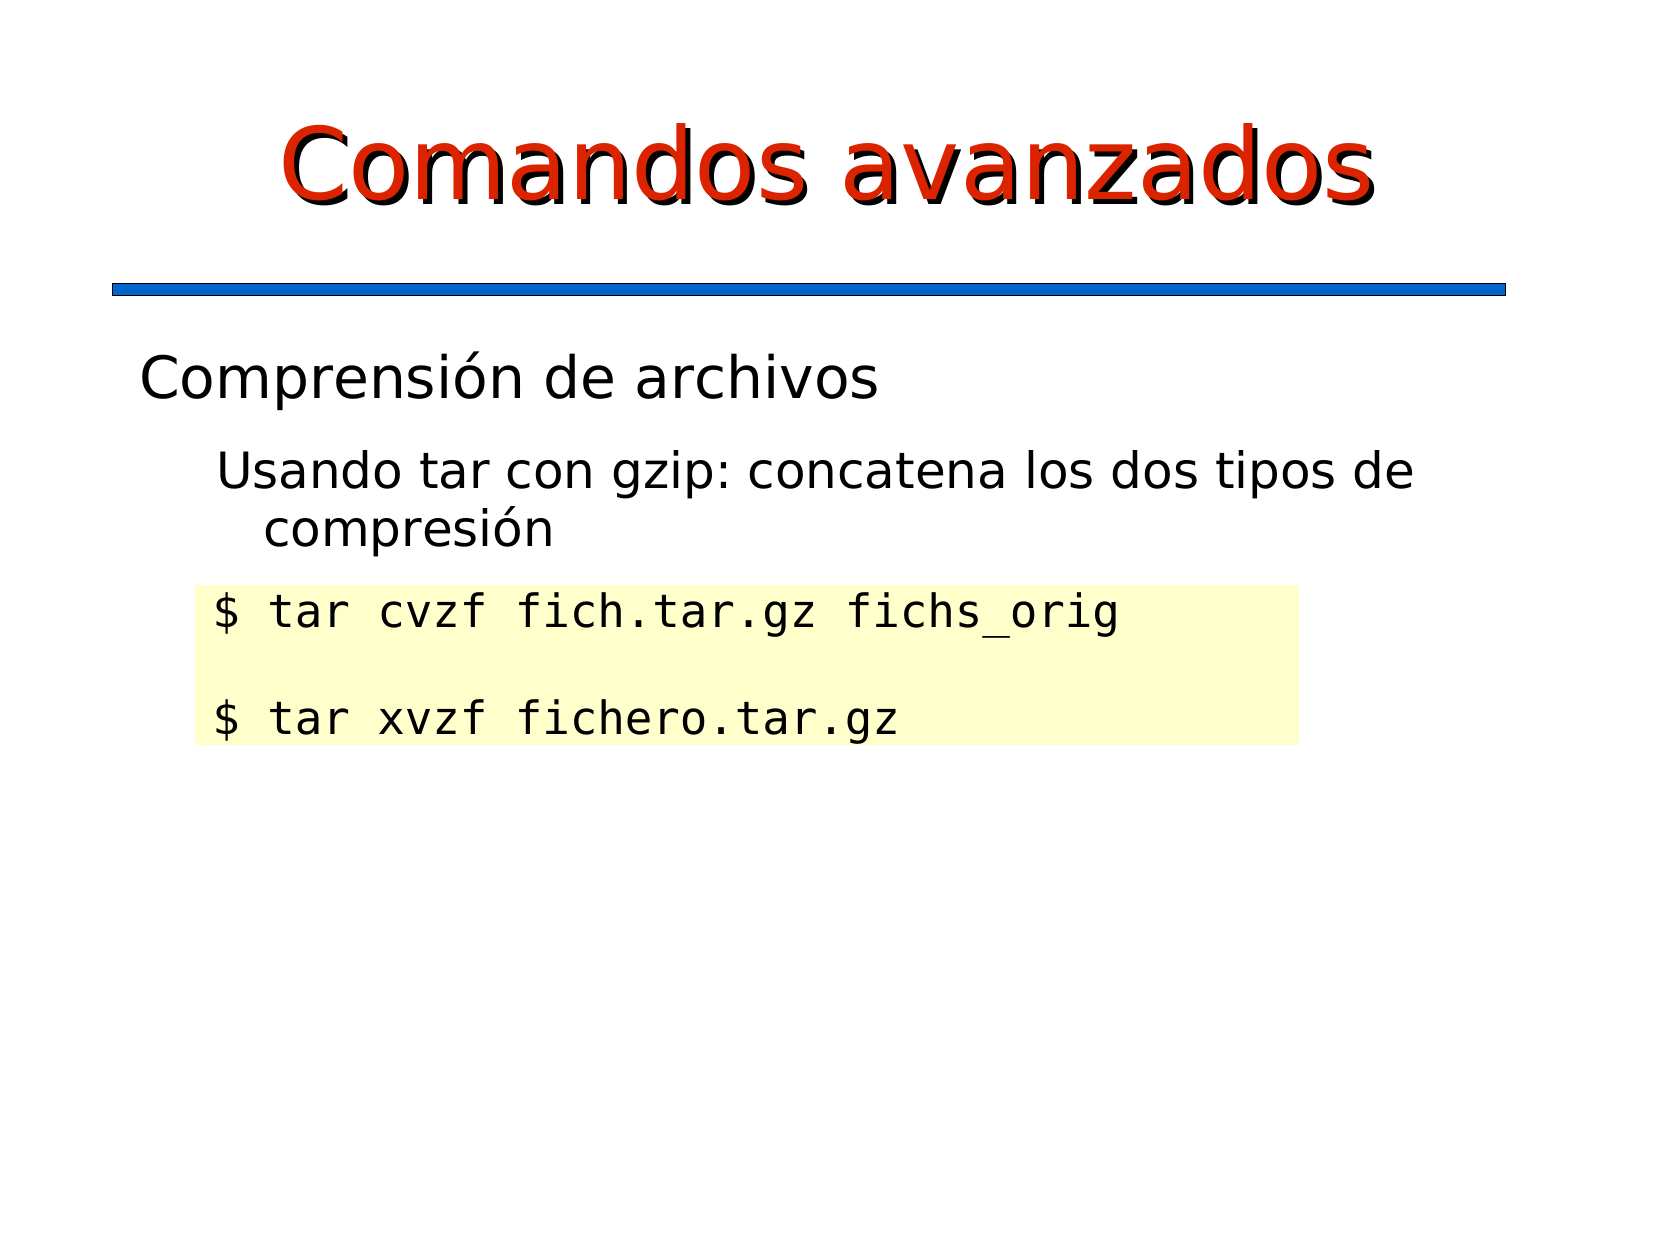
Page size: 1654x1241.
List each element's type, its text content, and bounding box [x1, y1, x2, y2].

text_box $ tar cvzf fich.tar.gz fichs_orig $ tar xvzf fichero.tar.gz [194, 585, 1300, 745]
list Comprensión de archivos Usando tar con gzip: concatena los dos tipos de compresión [121, 344, 1534, 1127]
title Comandos avanzados [121, 61, 1534, 269]
